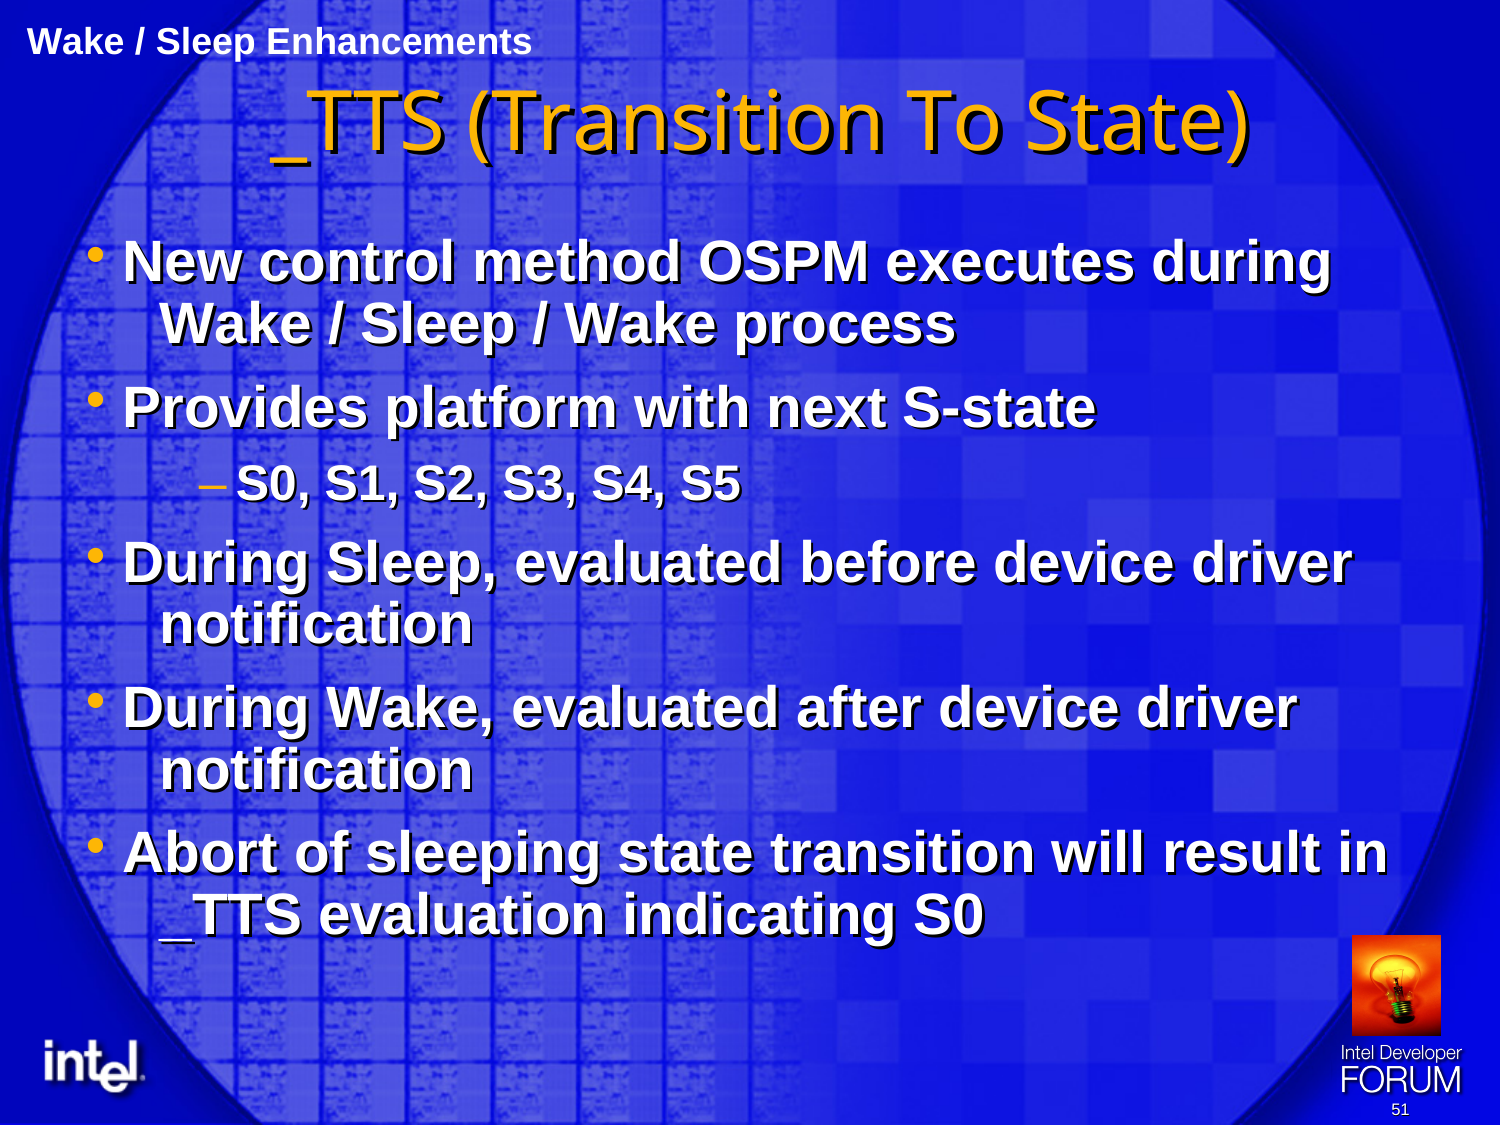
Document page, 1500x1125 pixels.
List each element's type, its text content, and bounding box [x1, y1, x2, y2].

text_box Wake / Sleep Enhancements [12, 12, 551, 71]
picture [0, 0, 1500, 1125]
